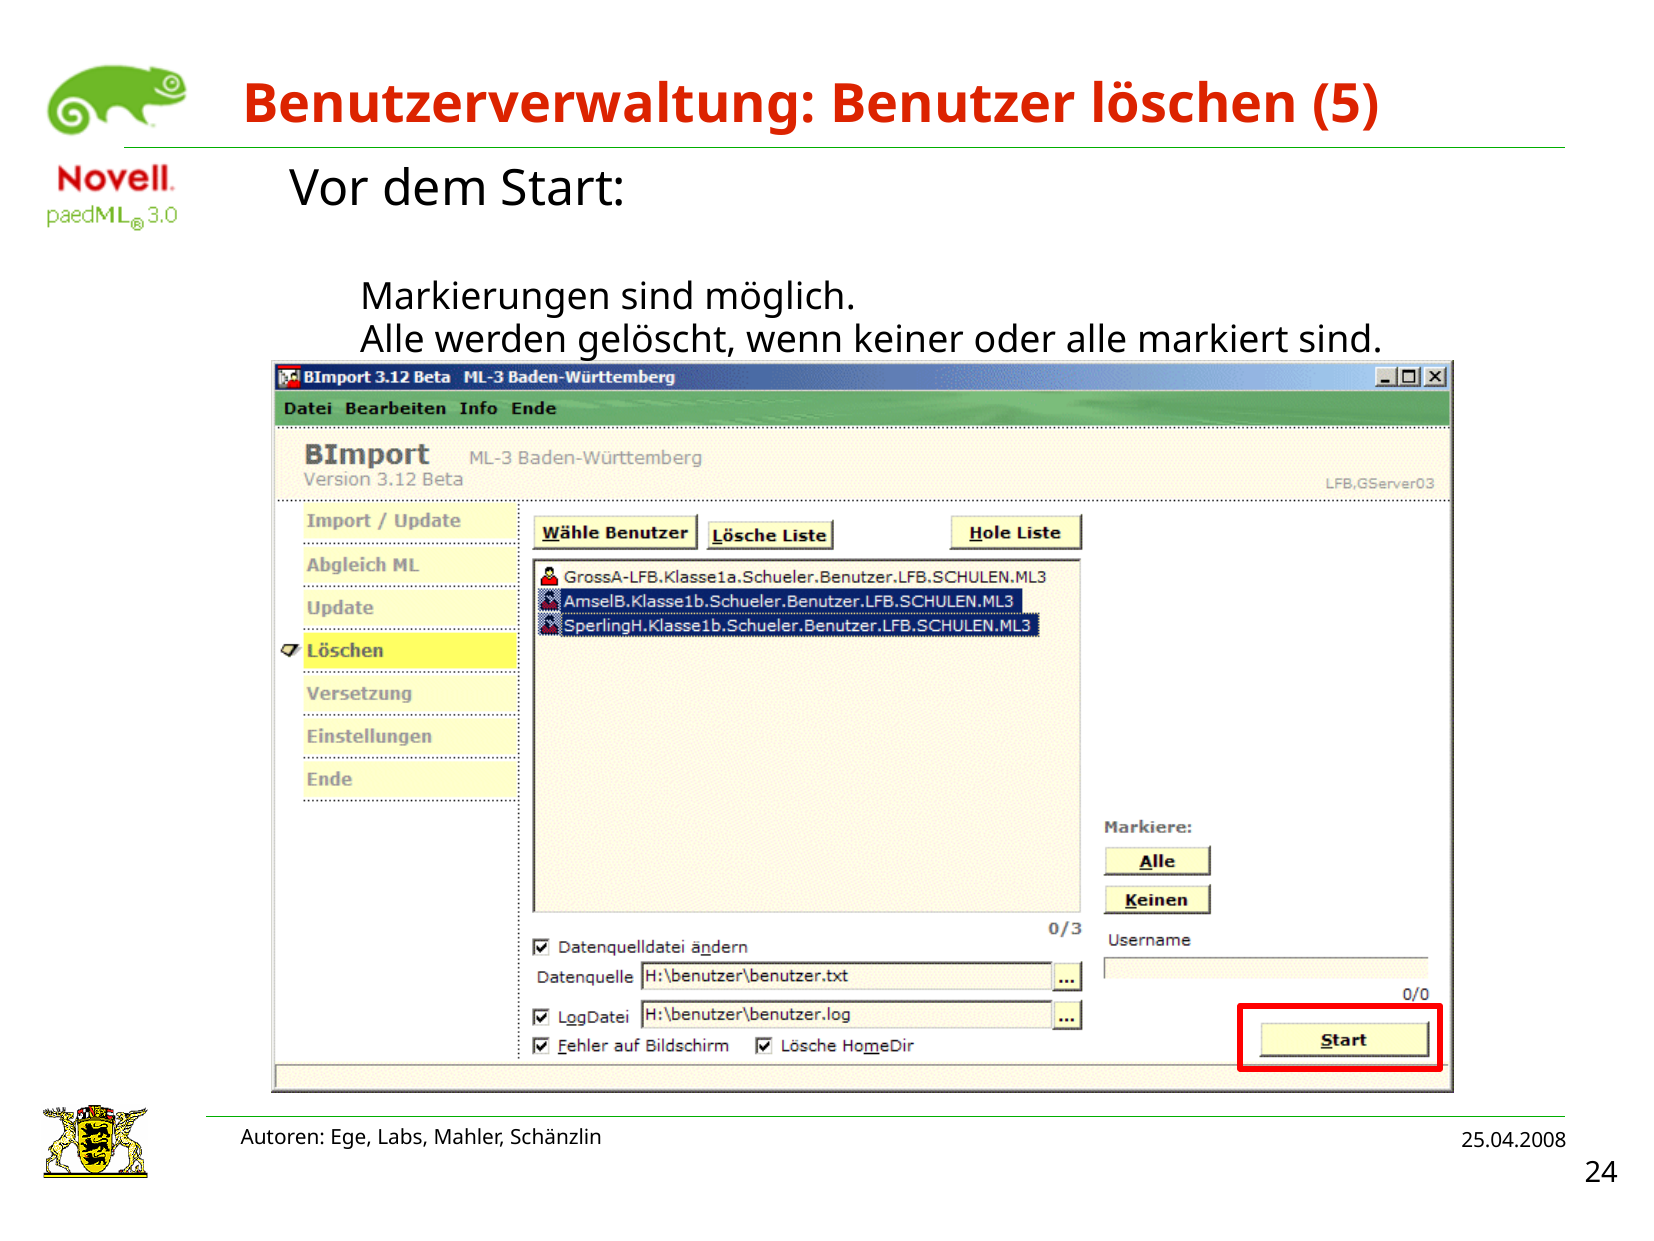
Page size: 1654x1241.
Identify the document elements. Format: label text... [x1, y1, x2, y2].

picture [271, 360, 1454, 1093]
picture [41, 1104, 148, 1180]
text_box [1240, 1005, 1441, 1069]
picture [29, 34, 199, 237]
title Benutzerverwaltung: Benutzer löschen (5) [242, 67, 1577, 136]
list Vor dem Start: Markierungen sind möglich. Alle werden gelöscht, wenn keiner oder alle markiert sind. [289, 158, 1536, 348]
